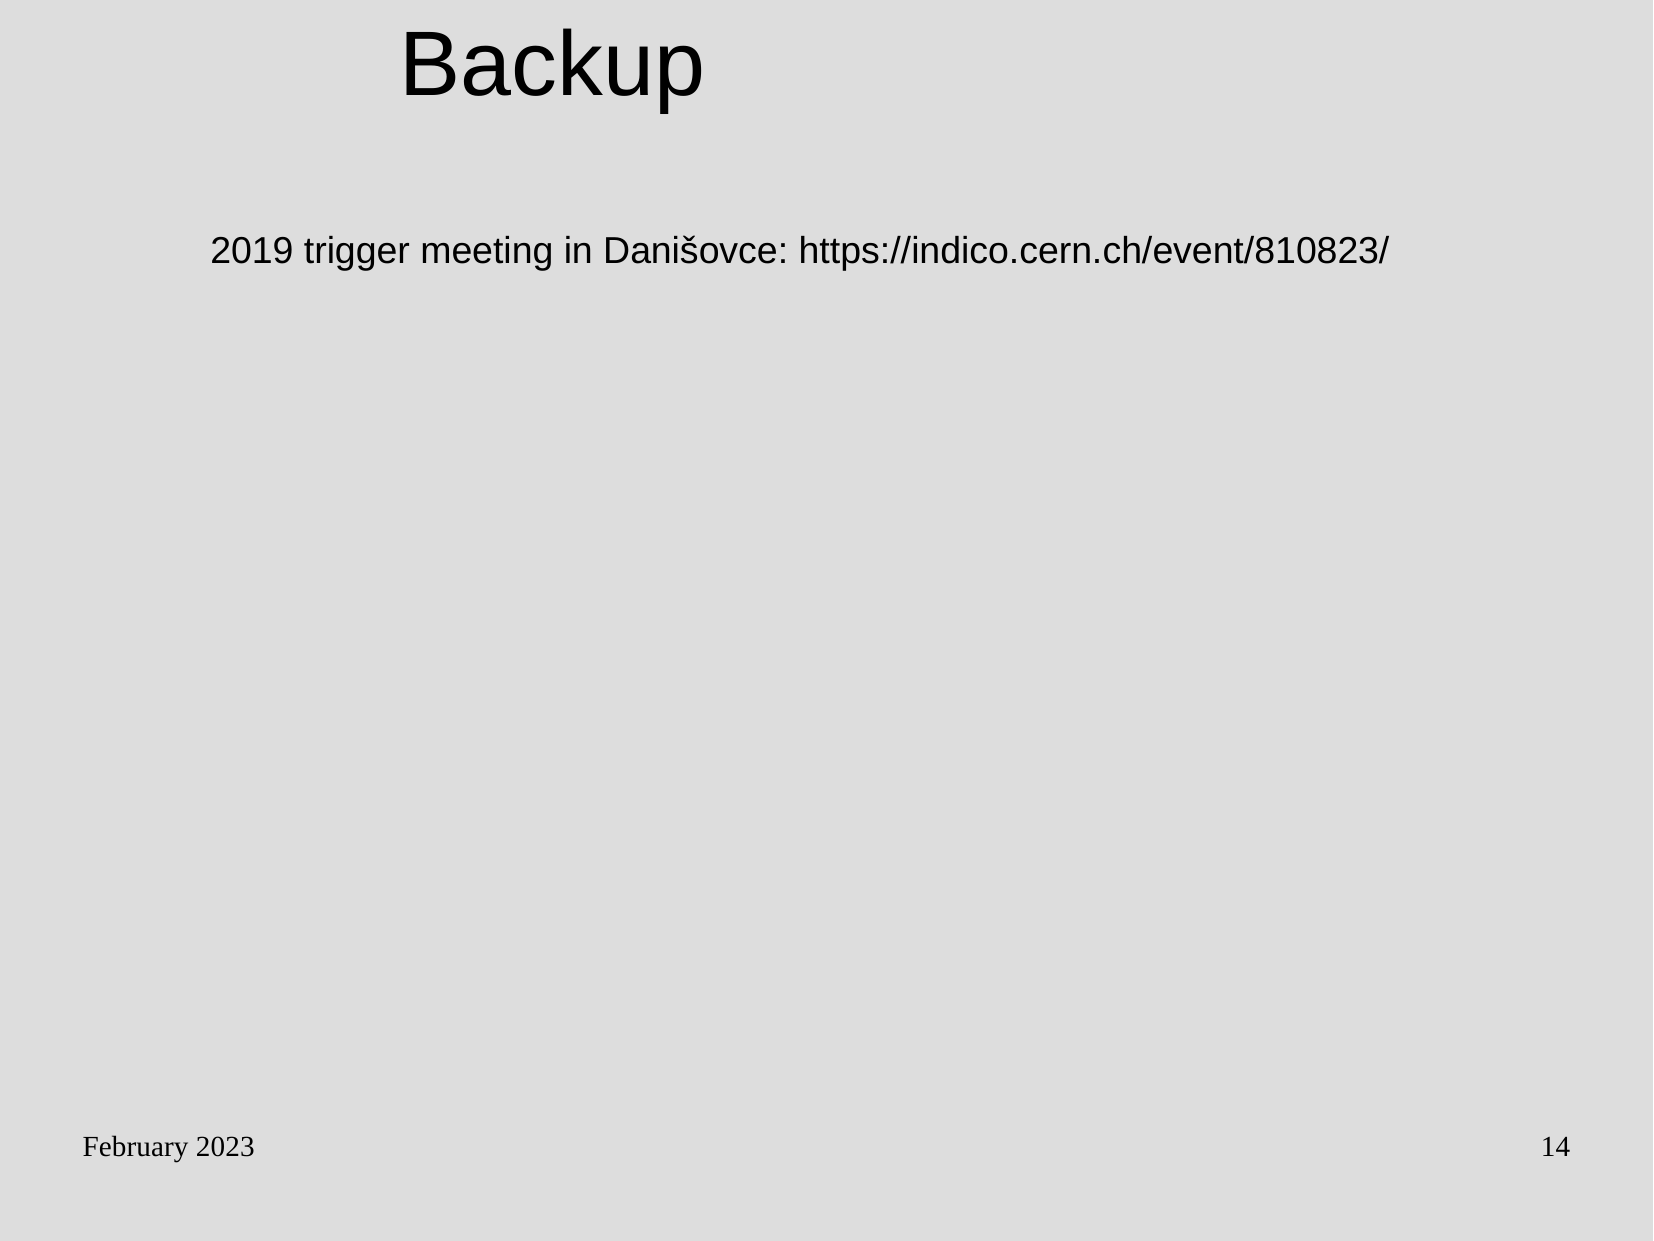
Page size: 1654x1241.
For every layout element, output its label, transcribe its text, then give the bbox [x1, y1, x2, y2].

text_box 2019 trigger meeting in Danišovce: https://indico.cern.ch/event/810823/ [195, 215, 1405, 280]
title Backup [98, 3, 1007, 226]
